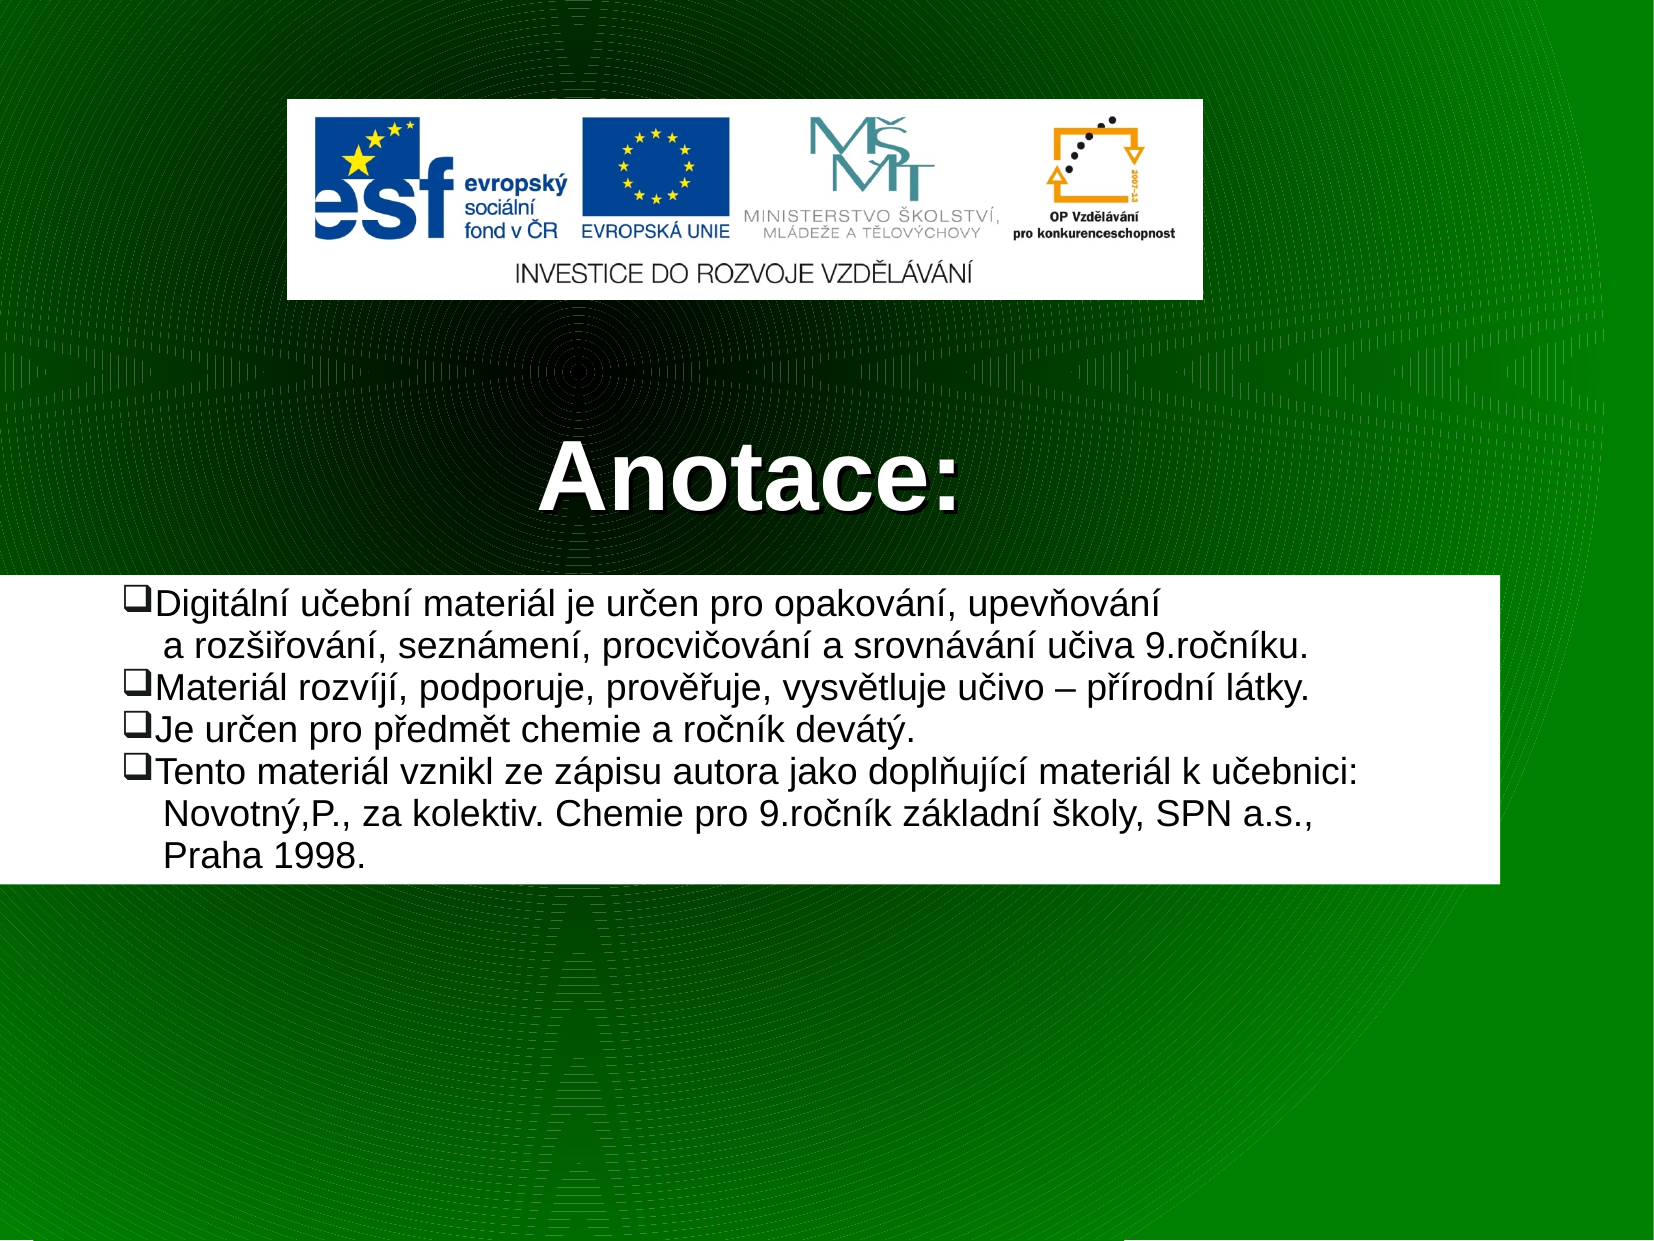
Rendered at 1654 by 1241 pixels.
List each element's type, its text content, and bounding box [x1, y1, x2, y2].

picture [287, 99, 1203, 300]
text_box Digitální učební materiál je určen pro opakování, upevňování a rozšiřování, seznámení, procvičování a srovnávání učiva 9.ročníku. Materiál rozvíjí, podporuje, prověřuje, vysvětluje učivo – přírodní látky. Je určen pro předmět chemie a ročník devátý. Tento materiál vznikl ze zápisu autora jako doplňující materiál k učebnici: Novotný,P., za kolektiv. Chemie pro 9.ročník základní školy, SPN a.s., Praha 1998. [0, 575, 1501, 885]
title Anotace: [112, 349, 1388, 575]
